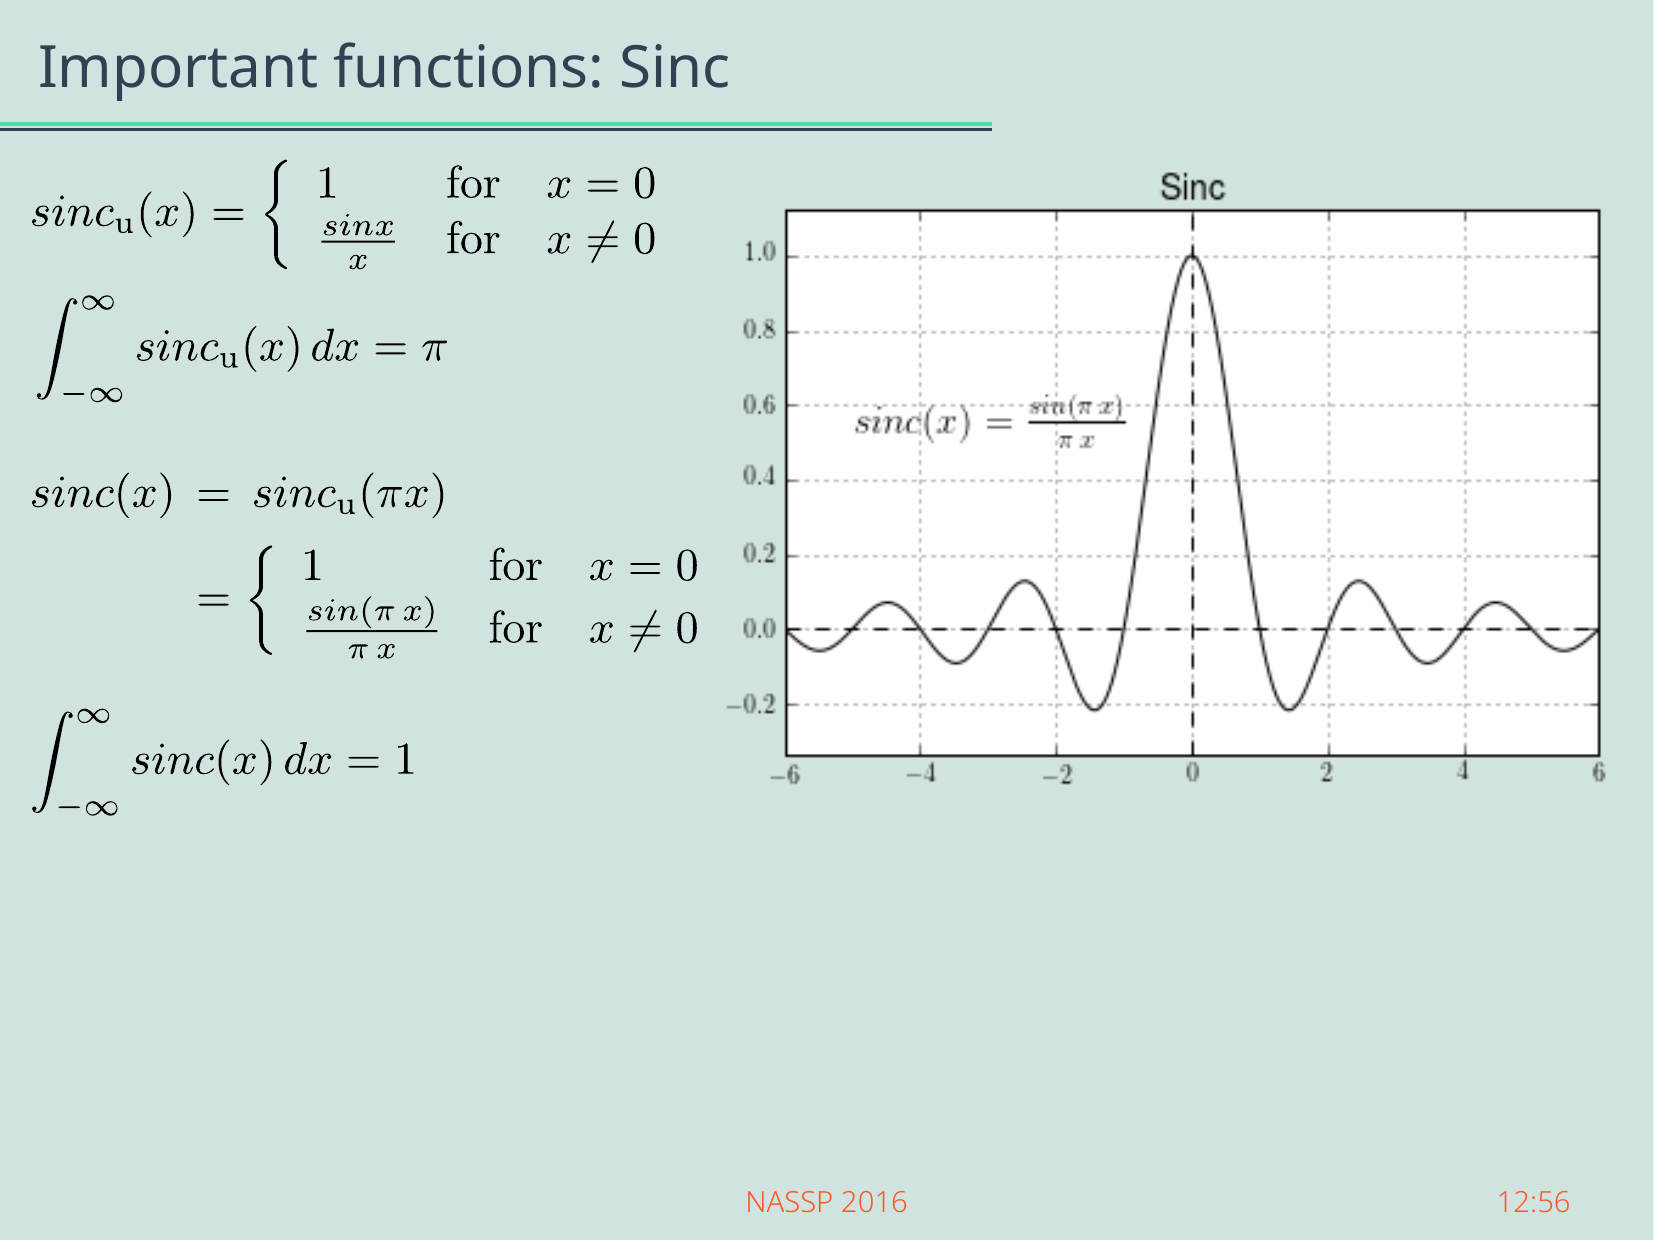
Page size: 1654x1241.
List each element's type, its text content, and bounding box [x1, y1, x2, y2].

text_box [29, 708, 417, 820]
text_box Important functions: Sinc [23, 17, 1063, 103]
picture [708, 159, 1623, 804]
text_box [29, 472, 699, 659]
text_box [34, 295, 449, 406]
text_box [29, 159, 657, 270]
